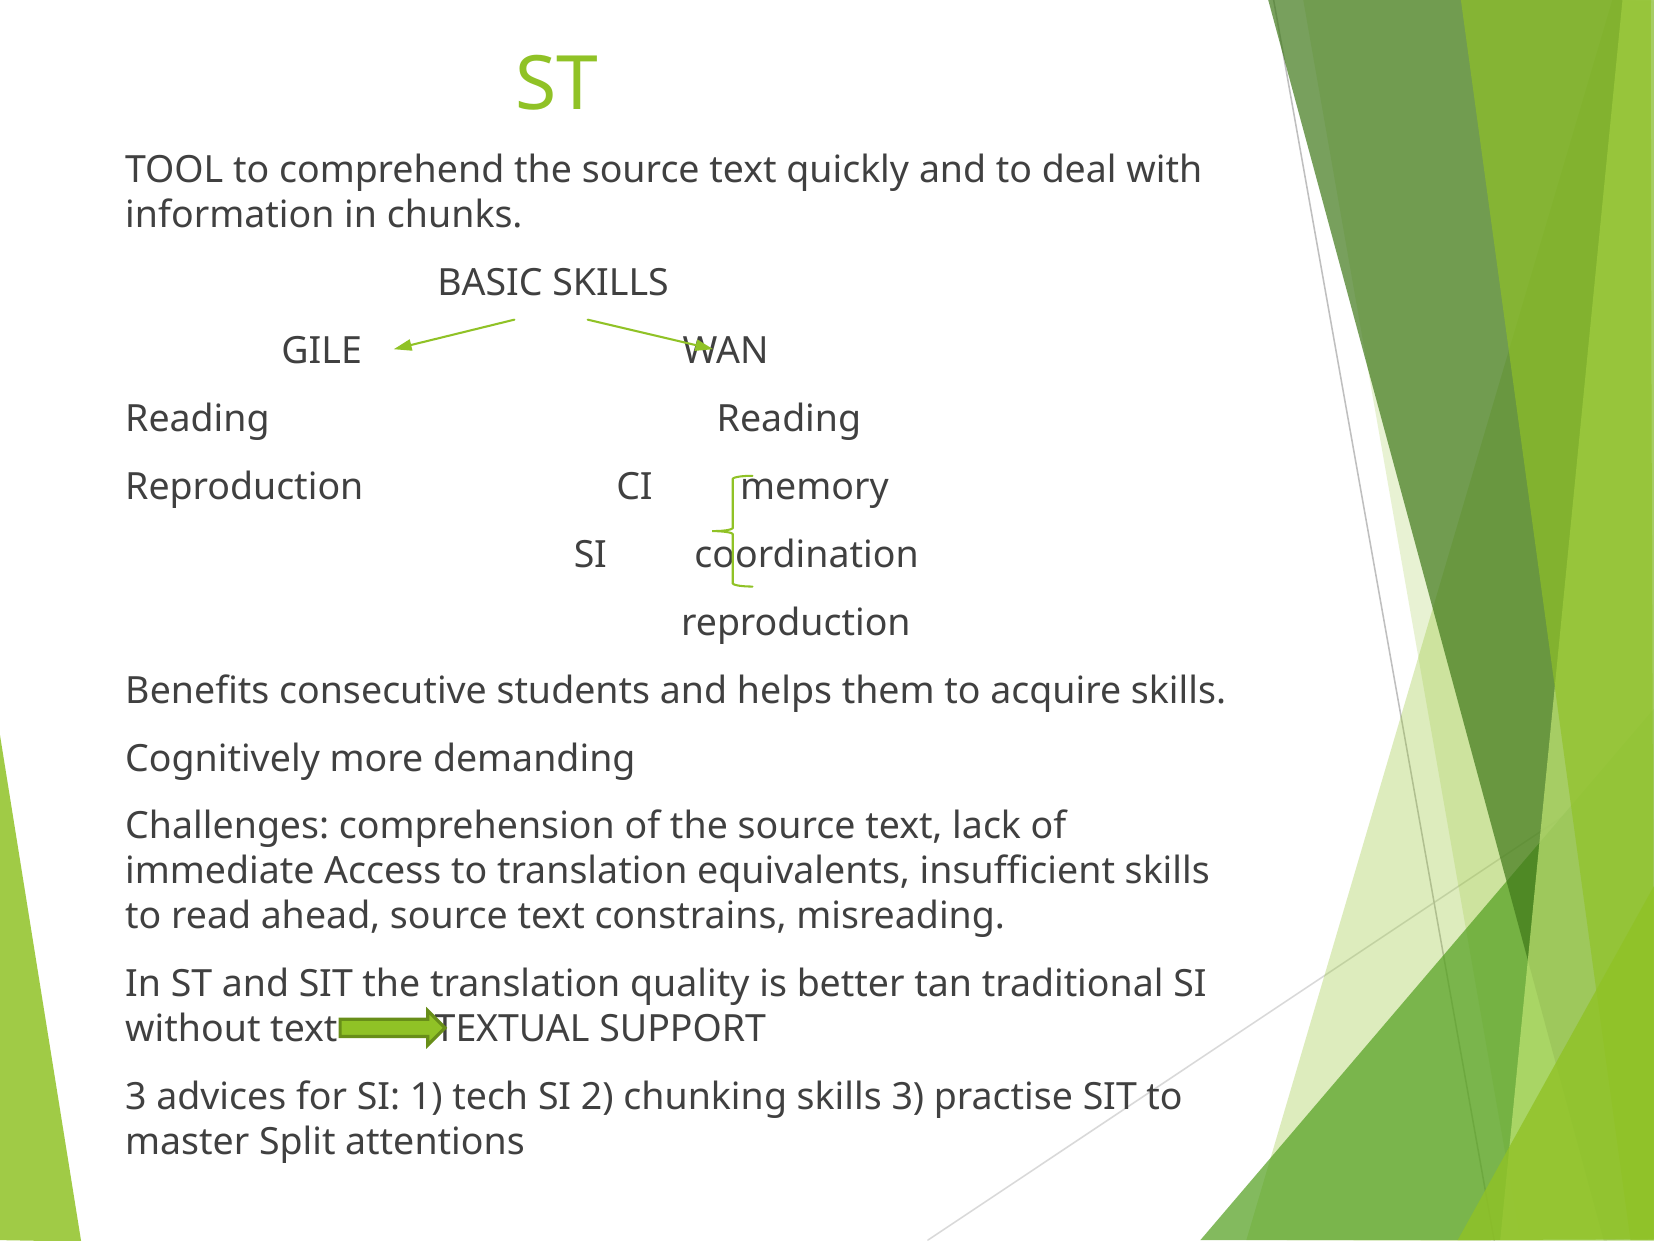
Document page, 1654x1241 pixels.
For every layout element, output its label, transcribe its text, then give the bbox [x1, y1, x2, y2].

title ST [110, 27, 1259, 137]
text_box [340, 1010, 446, 1046]
list TOOL to comprehend the source text quickly and to deal with information in chunks. BASIC SKILLS GILE WAN Reading Reading Reproduction CI memory SI coordination reproduction Benefits consecutive students and helps them to acquire skills. Cognitively more demanding Challenges: comprehension of the source text, lack of immediate Access to translation equivalents, insufficient skills to read ahead, source text constrains, misreading. In ST and SIT the translation quality is better tan traditional SI without text TEXTUAL SUPPORT 3 advices for SI: 1) tech SI 2) chunking skills 3) practise SIT to master Split attentions [110, 137, 1259, 1186]
